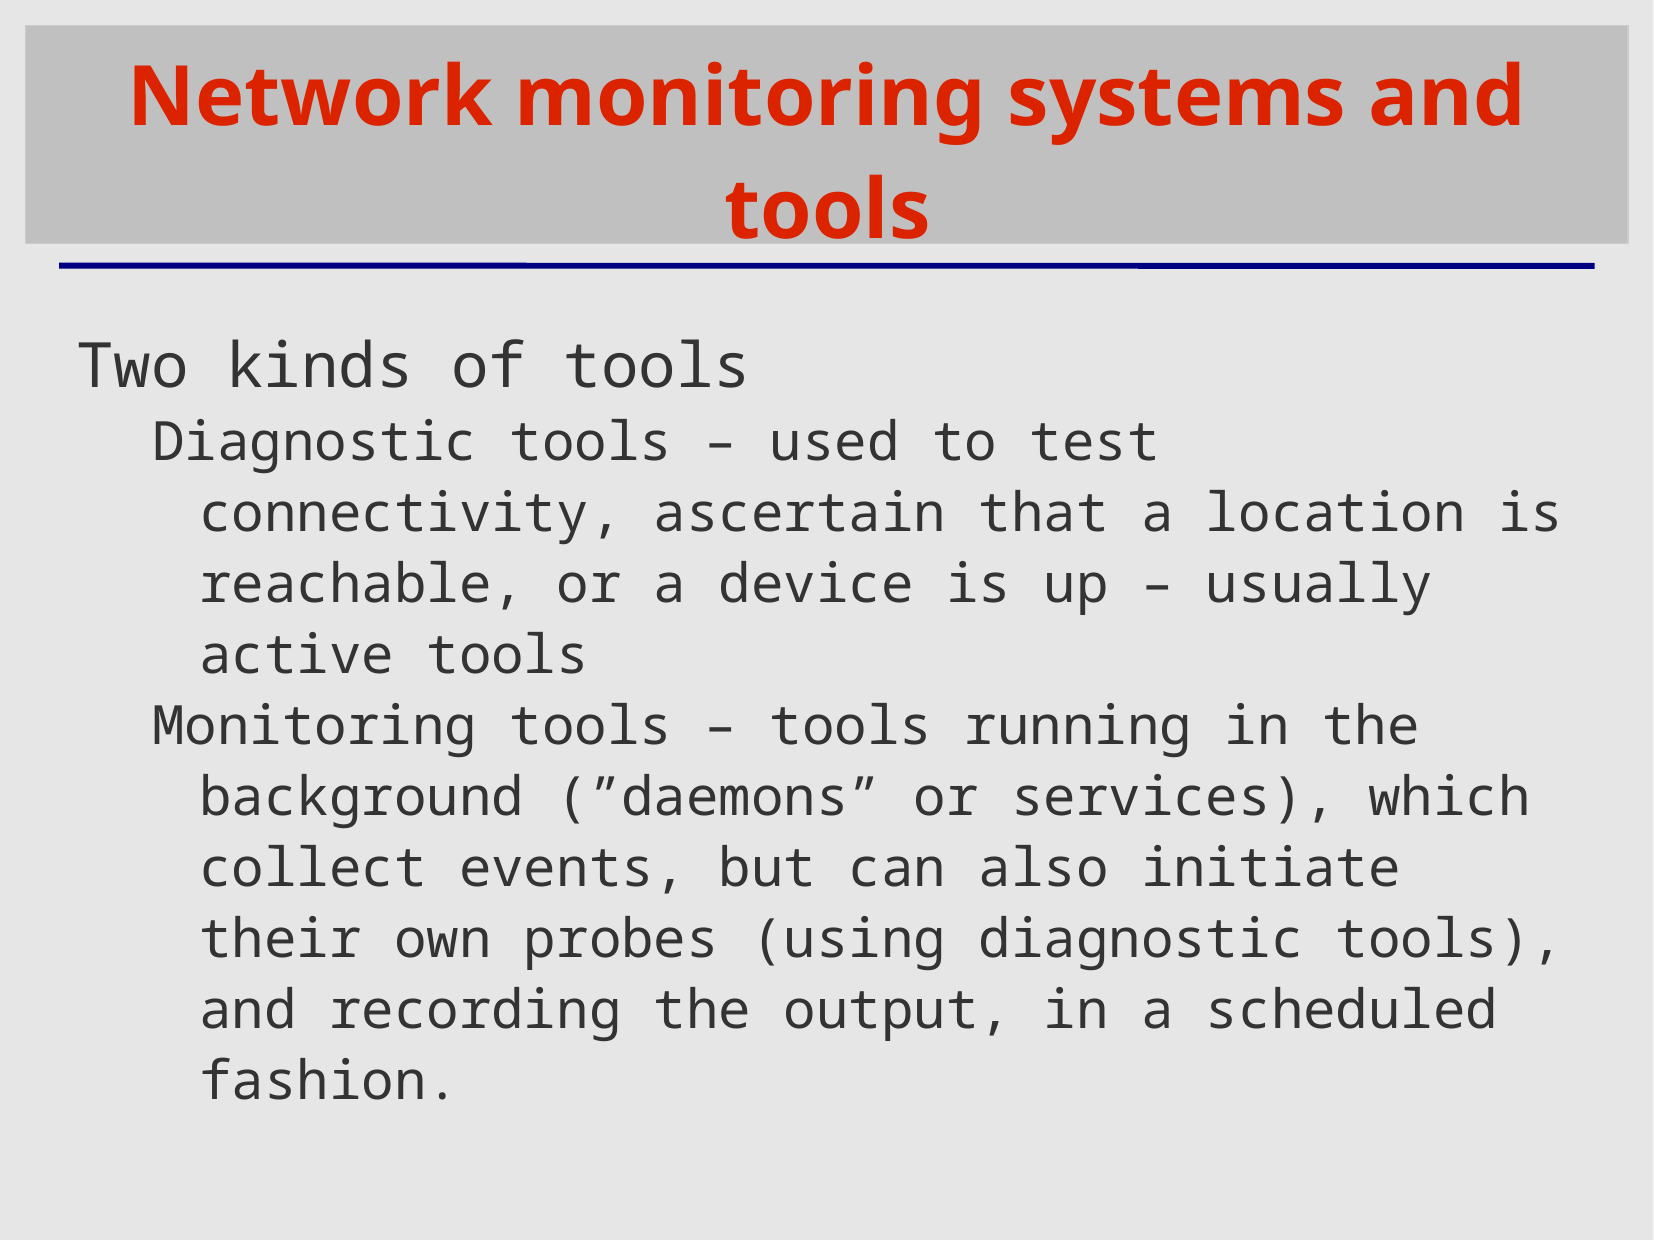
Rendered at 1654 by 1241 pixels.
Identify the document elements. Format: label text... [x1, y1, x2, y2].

list Two kinds of tools Diagnostic tools – used to test connectivity, ascertain that a location is reachable, or a device is up – usually active tools Monitoring tools – tools running in the background (”daemons” or services), which collect events, but can also initiate their own probes (using diagnostic tools), and recording the output, in a scheduled fashion. [59, 322, 1595, 1132]
title Network monitoring systems and tools [121, 46, 1534, 254]
